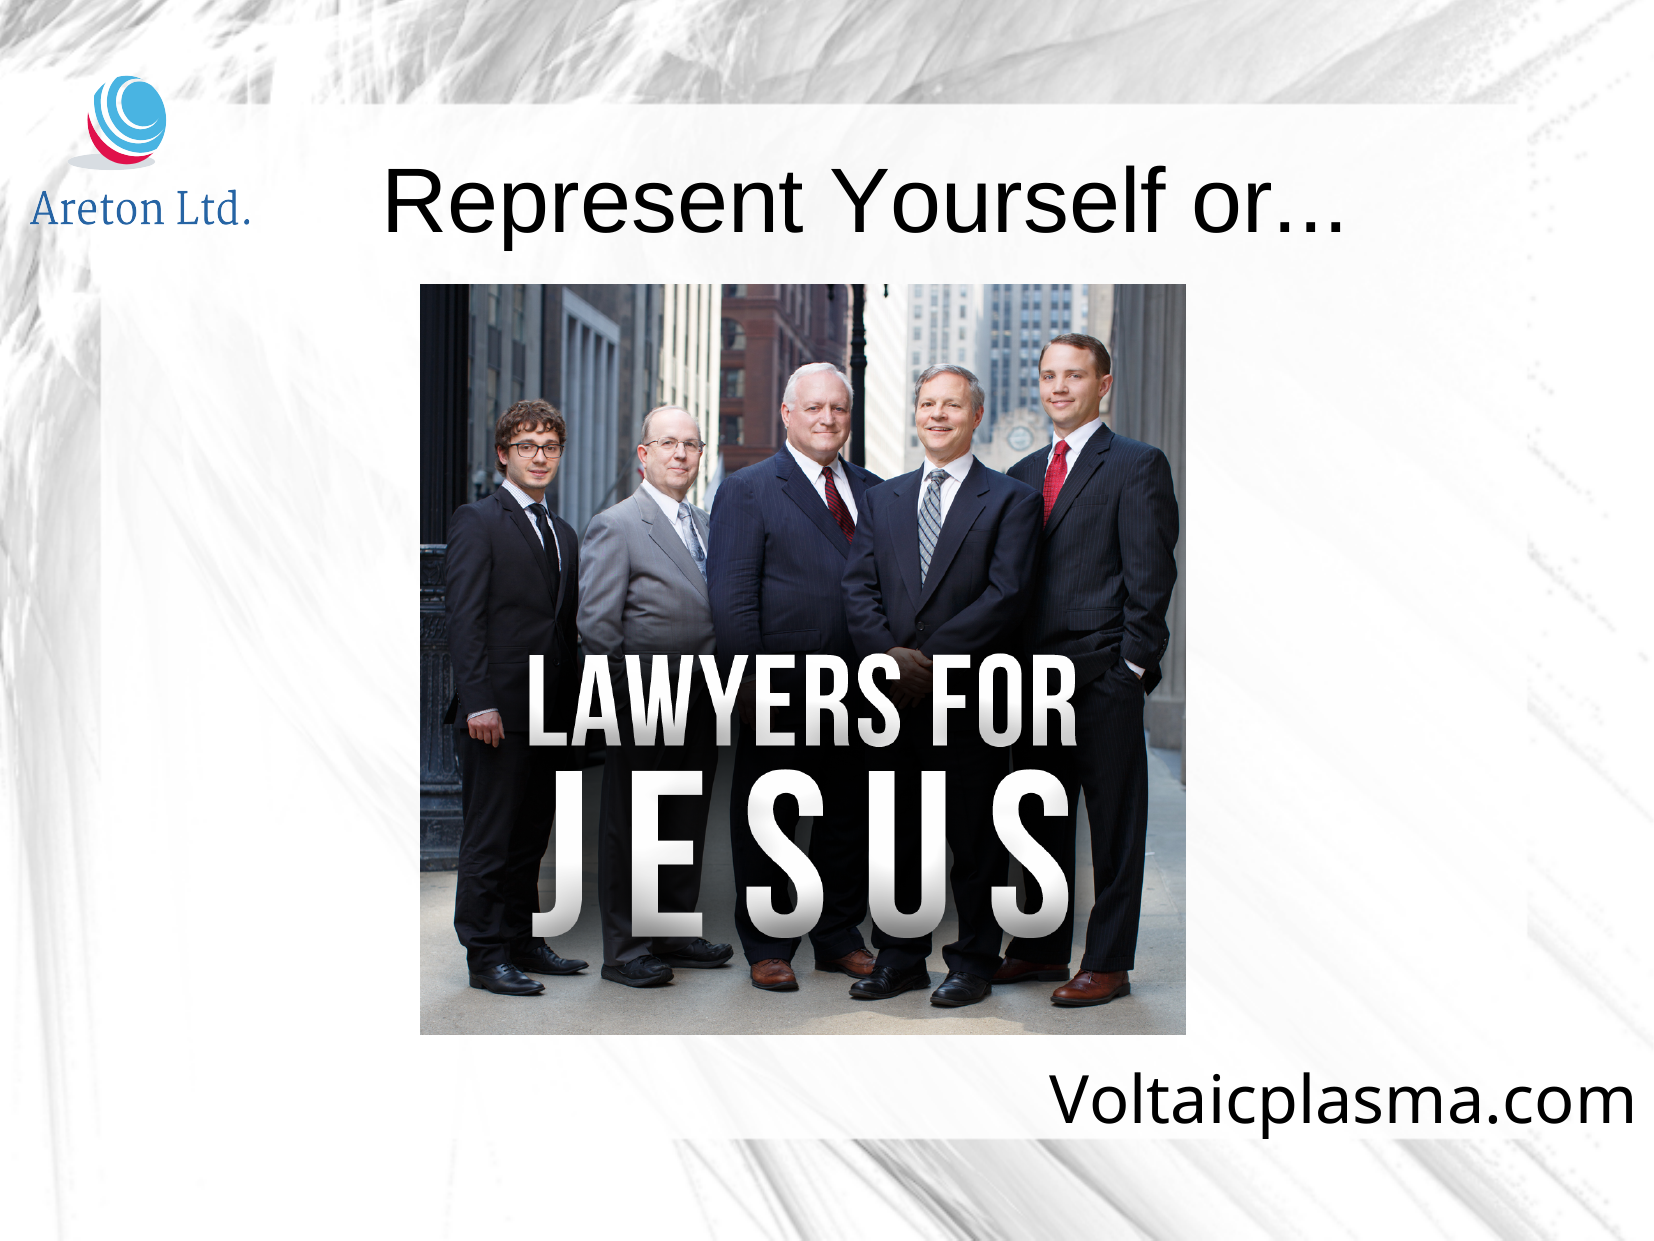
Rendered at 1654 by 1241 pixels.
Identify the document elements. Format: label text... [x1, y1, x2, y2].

title Represent Yourself or... [316, 117, 1561, 286]
text_box Voltaicplasma.com [617, 784, 1654, 1241]
picture [0, 0, 1654, 1241]
